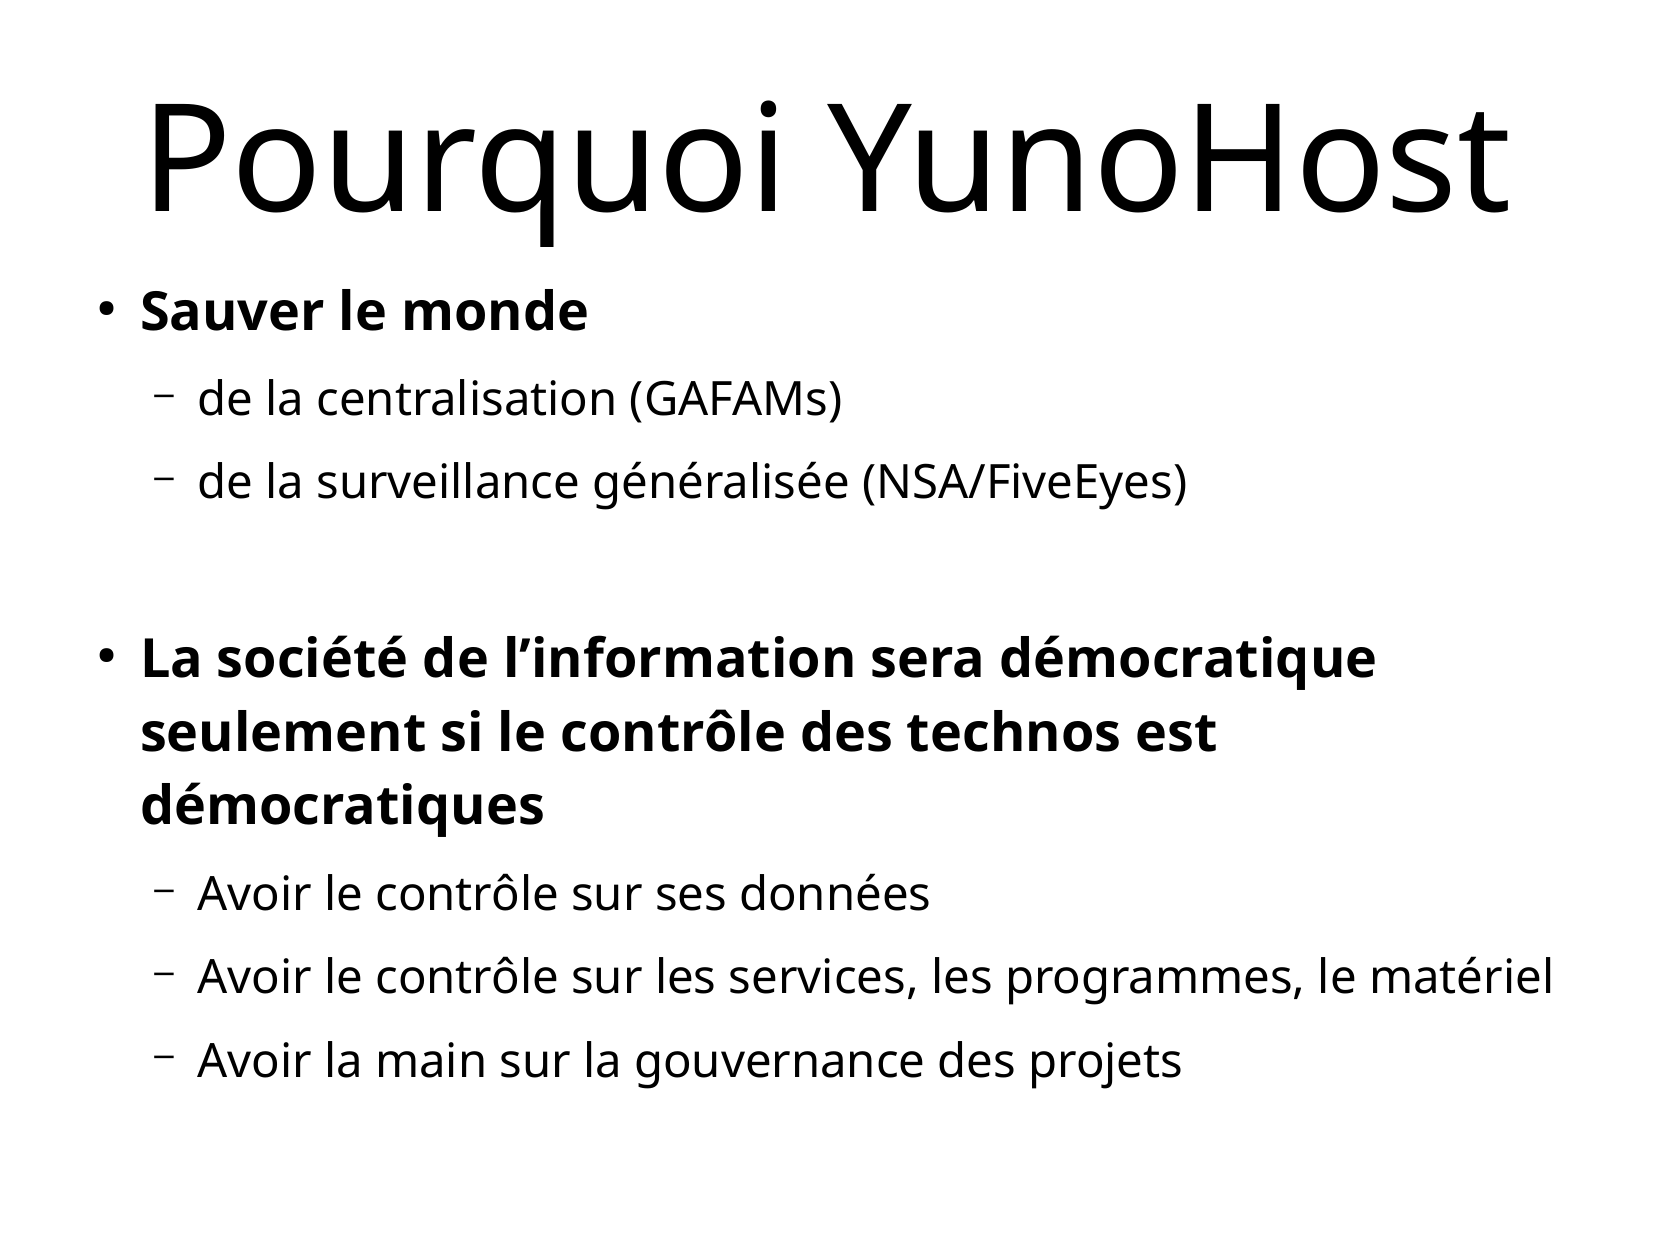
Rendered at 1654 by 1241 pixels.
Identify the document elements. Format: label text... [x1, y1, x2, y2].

list Sauver le monde de la centralisation (GAFAMs) de la surveillance généralisée (NSA/FiveEyes) La société de l’information sera démocratique seulement si le contrôle des technos est démocratiques Avoir le contrôle sur ses données Avoir le contrôle sur les services, les programmes, le matériel Avoir la main sur la gouvernance des projets [82, 272, 1571, 1138]
title Pourquoi YunoHost [82, 49, 1571, 257]
